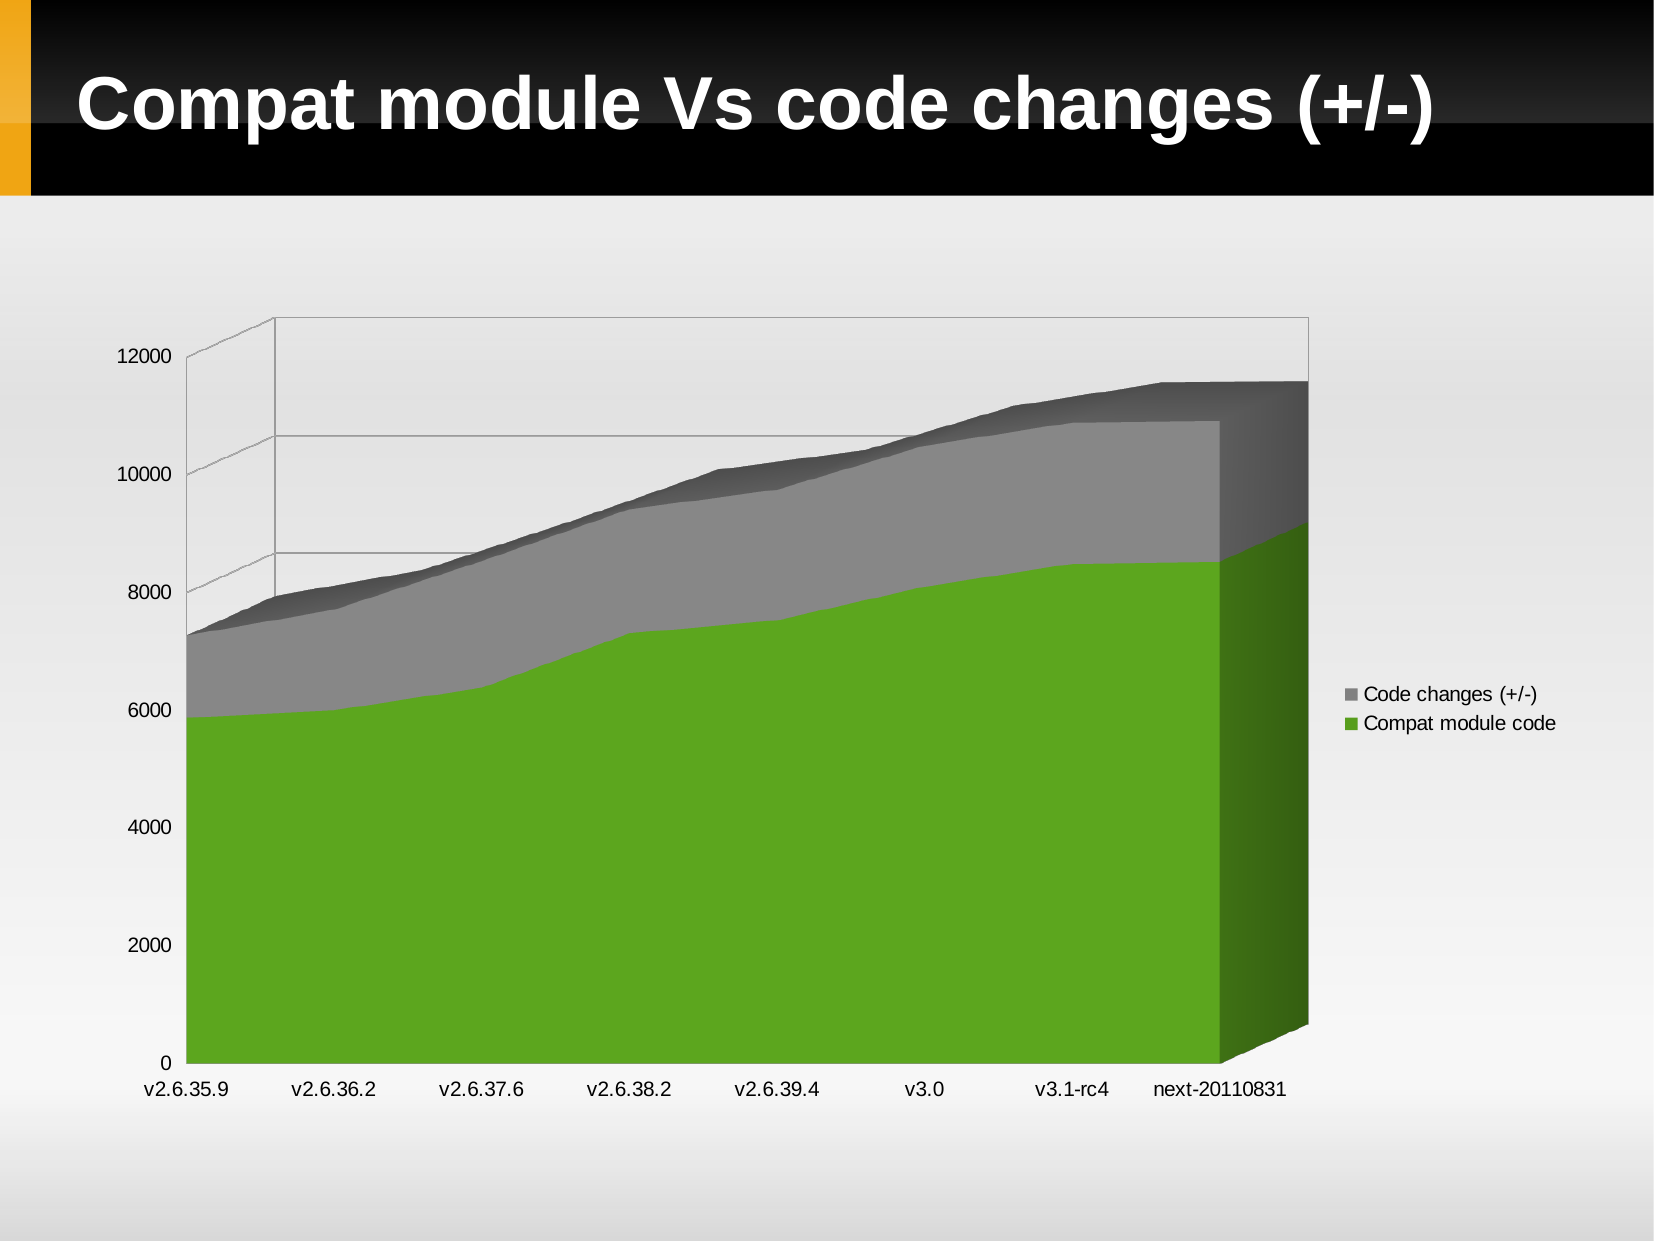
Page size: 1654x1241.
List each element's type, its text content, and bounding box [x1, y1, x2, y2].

chart [86, 300, 1576, 1119]
title Compat module Vs code changes (+/-) [76, 0, 1565, 208]
picture [0, 0, 1654, 1241]
